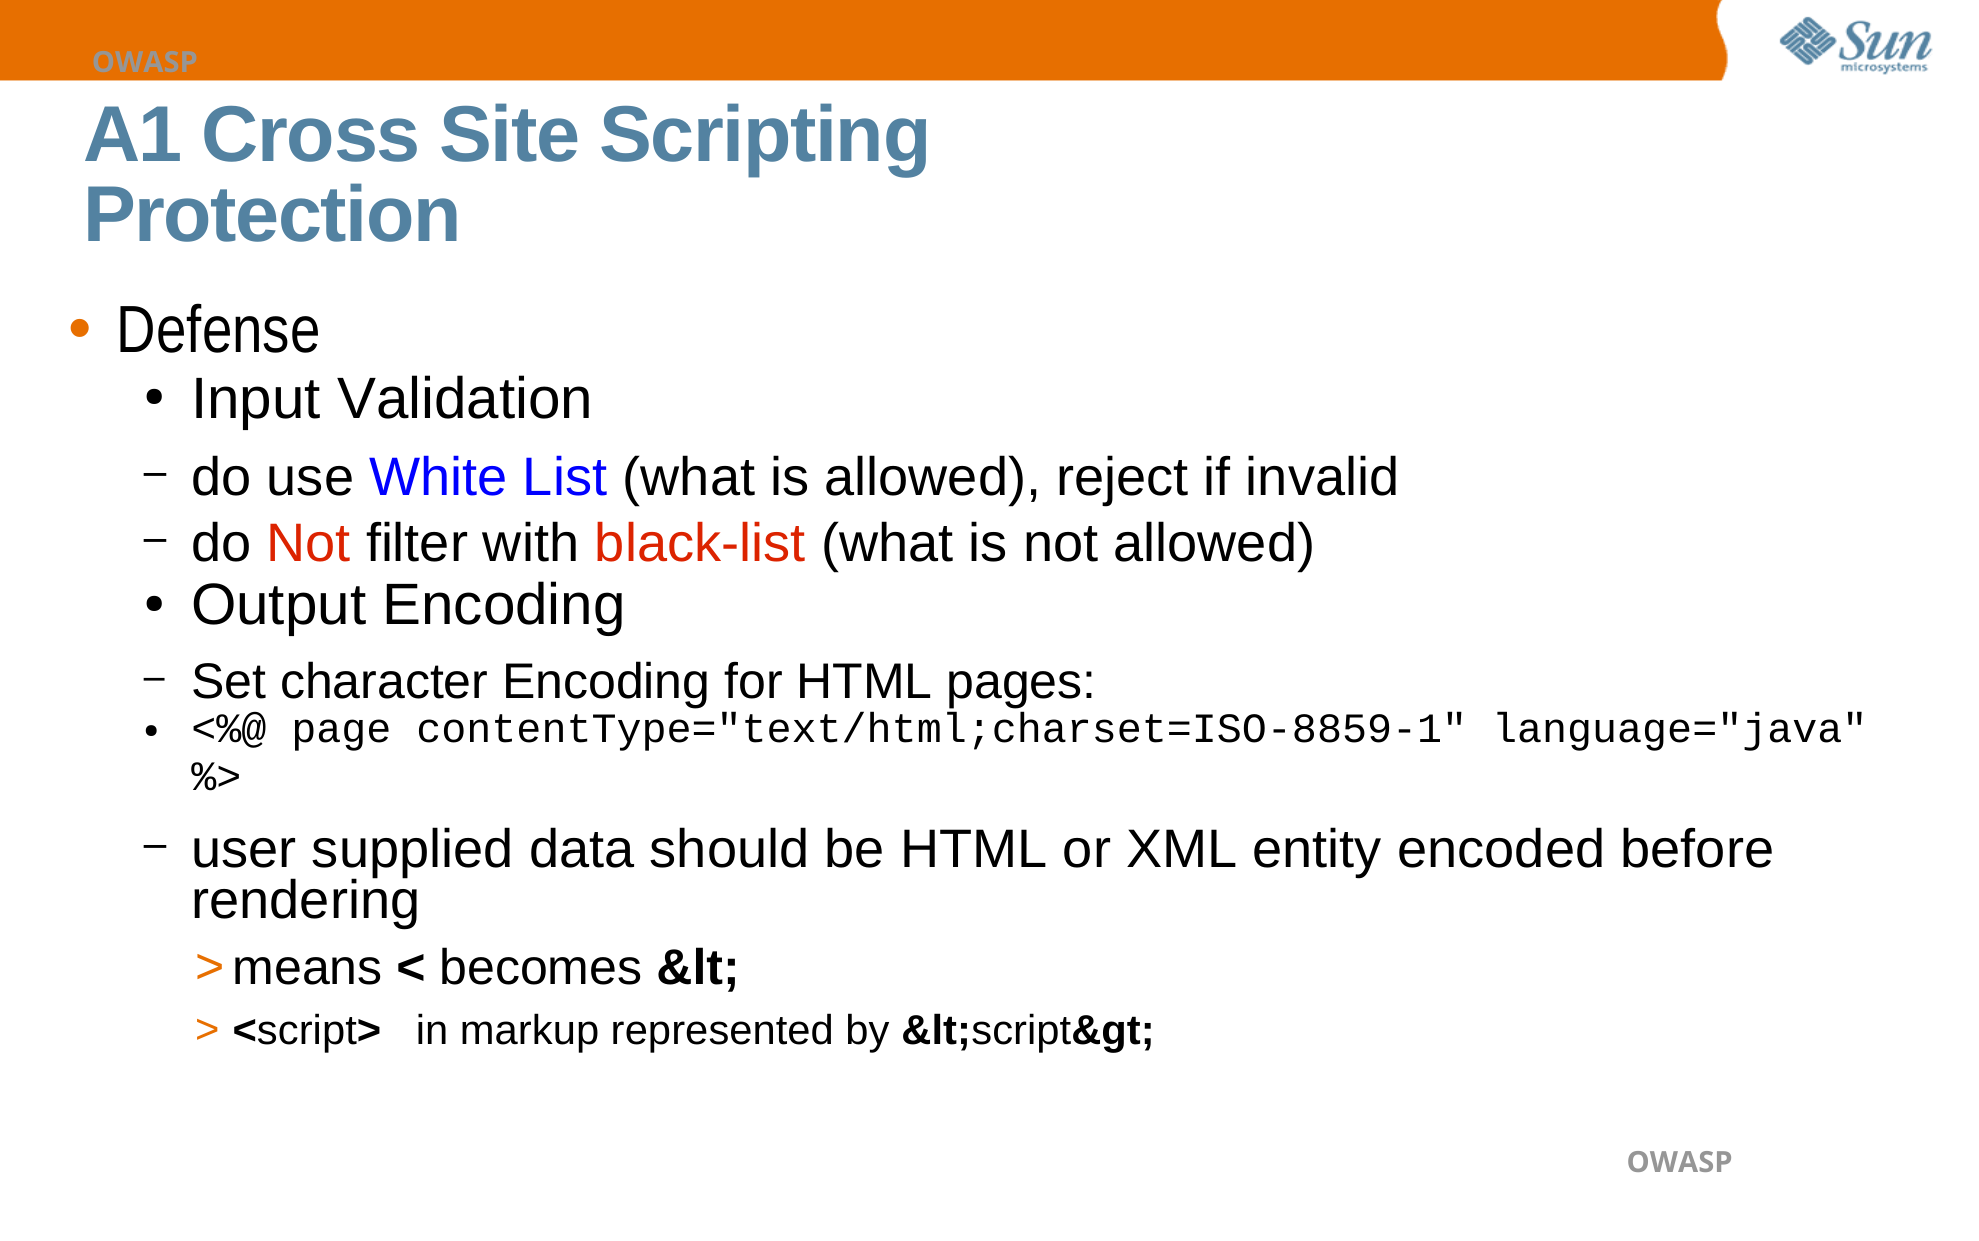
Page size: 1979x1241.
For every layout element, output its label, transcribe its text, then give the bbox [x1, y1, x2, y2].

list Defense Input Validation do use White List (what is allowed), reject if invalid do Not filter with black-list (what is not allowed) Output Encoding Set character Encoding for HTML pages: <%@ page contentType="text/html;charset=ISO-8859-1" language="java" %> user supplied data should be HTML or XML entity encoded before rendering means < becomes &lt; <script> in markup represented by &lt;script&gt; [49, 300, 1929, 1143]
picture [0, 0, 1979, 83]
title A1 Cross Site Scripting Protection [83, 98, 1880, 284]
